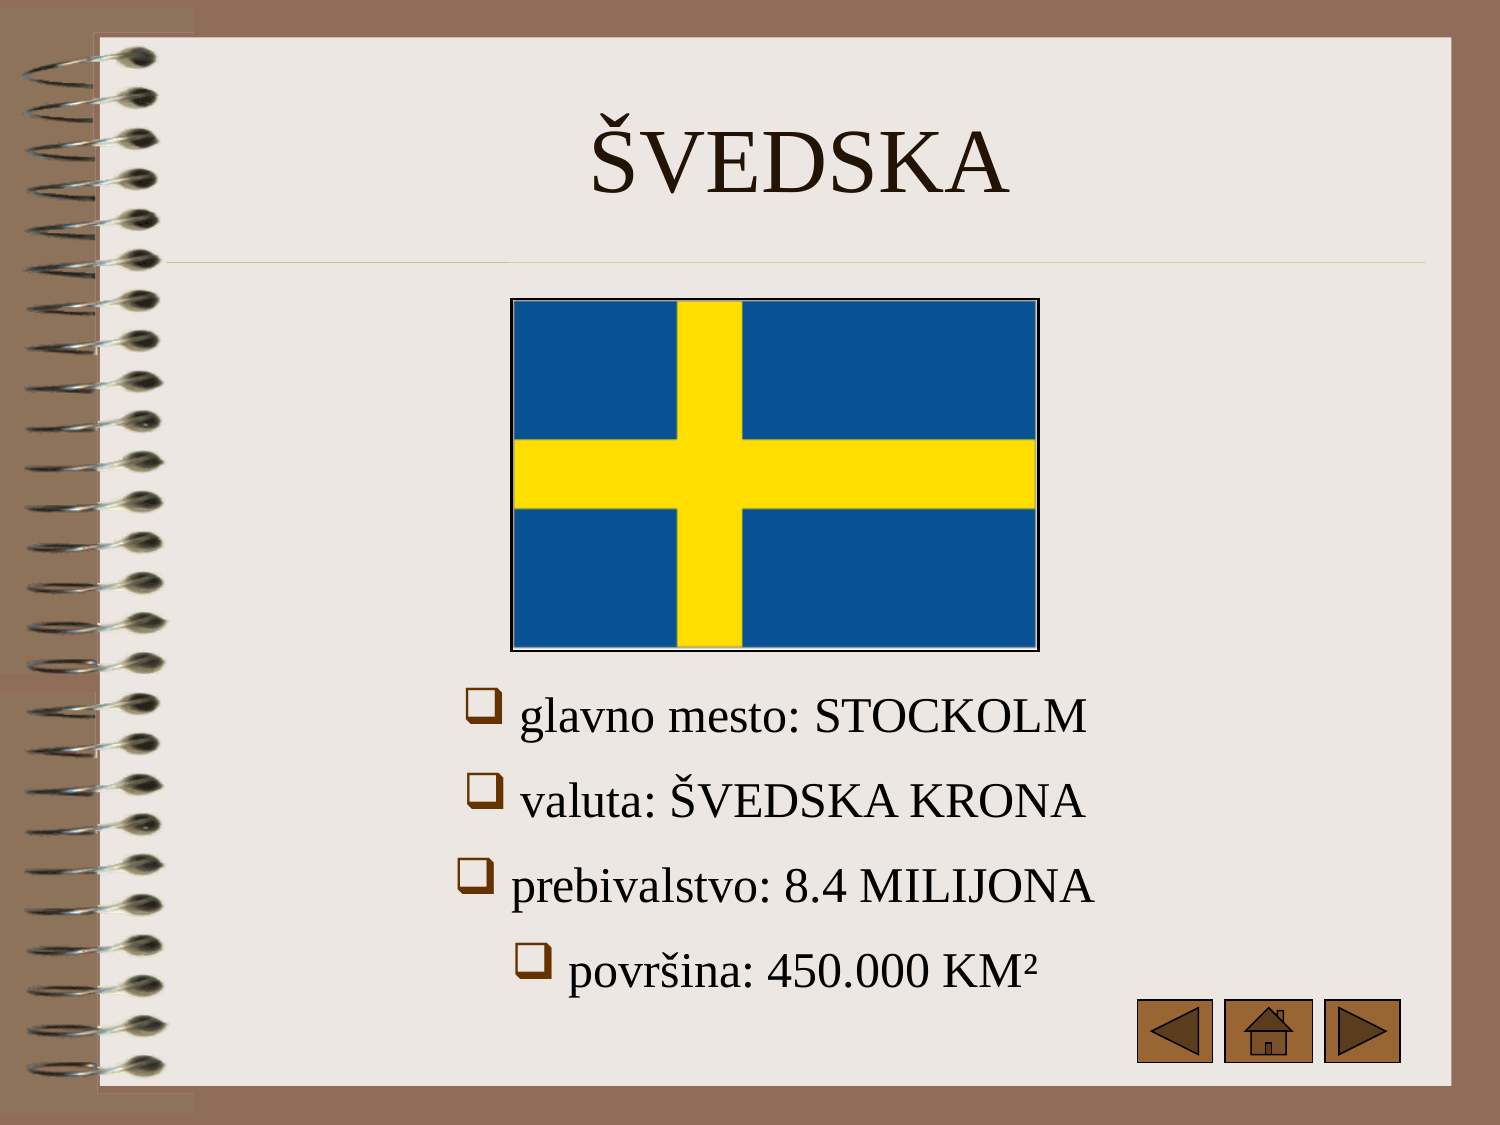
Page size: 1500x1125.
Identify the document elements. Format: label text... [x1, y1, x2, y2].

picture [0, 692, 194, 1115]
text_box [1137, 999, 1213, 1063]
picture [512, 299, 1038, 650]
text_box [1324, 999, 1400, 1063]
text_box glavno mesto: STOCKOLM valuta: ŠVEDSKA KRONA prebivalstvo: 8.4 MILIJONA površina: 450.000 KM² [425, 675, 1125, 1005]
text_box [1224, 999, 1313, 1063]
picture [0, 8, 194, 674]
title ŠVEDSKA [174, 62, 1425, 250]
